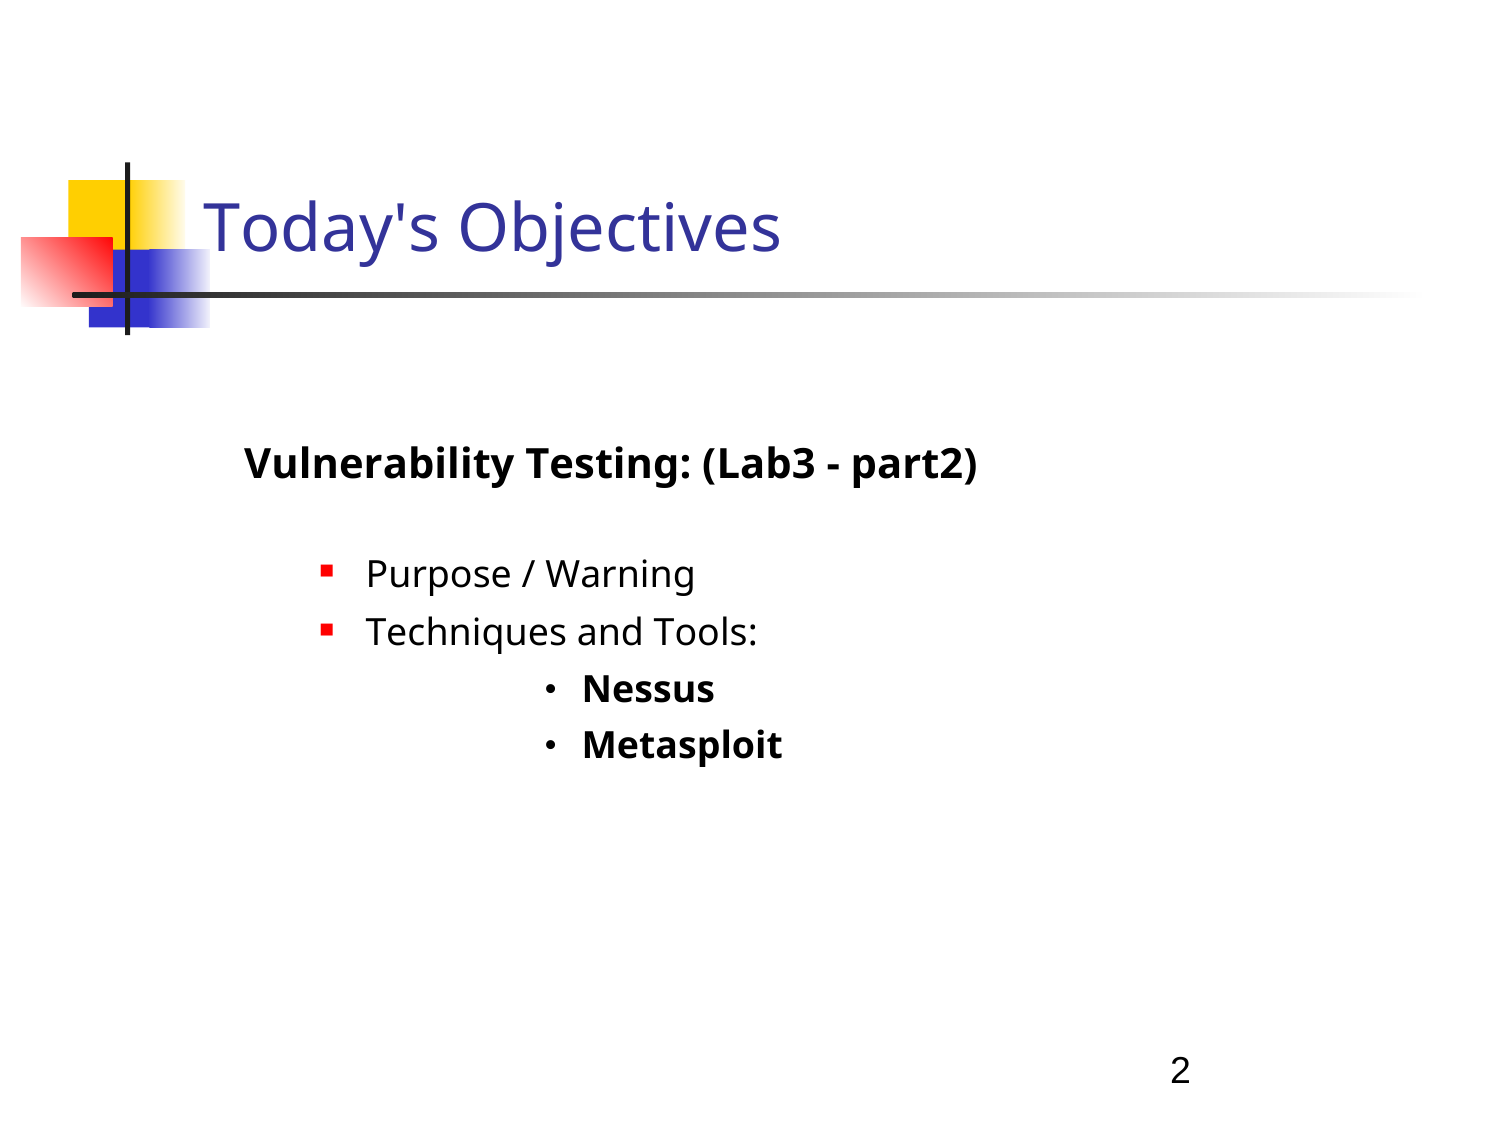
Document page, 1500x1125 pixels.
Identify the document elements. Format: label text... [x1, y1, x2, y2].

list Vulnerability Testing: (Lab3 - part2) Purpose / Warning Techniques and Tools: Nessus Metasploit [229, 365, 1434, 1034]
title Today's Objectives [188, 35, 1468, 276]
